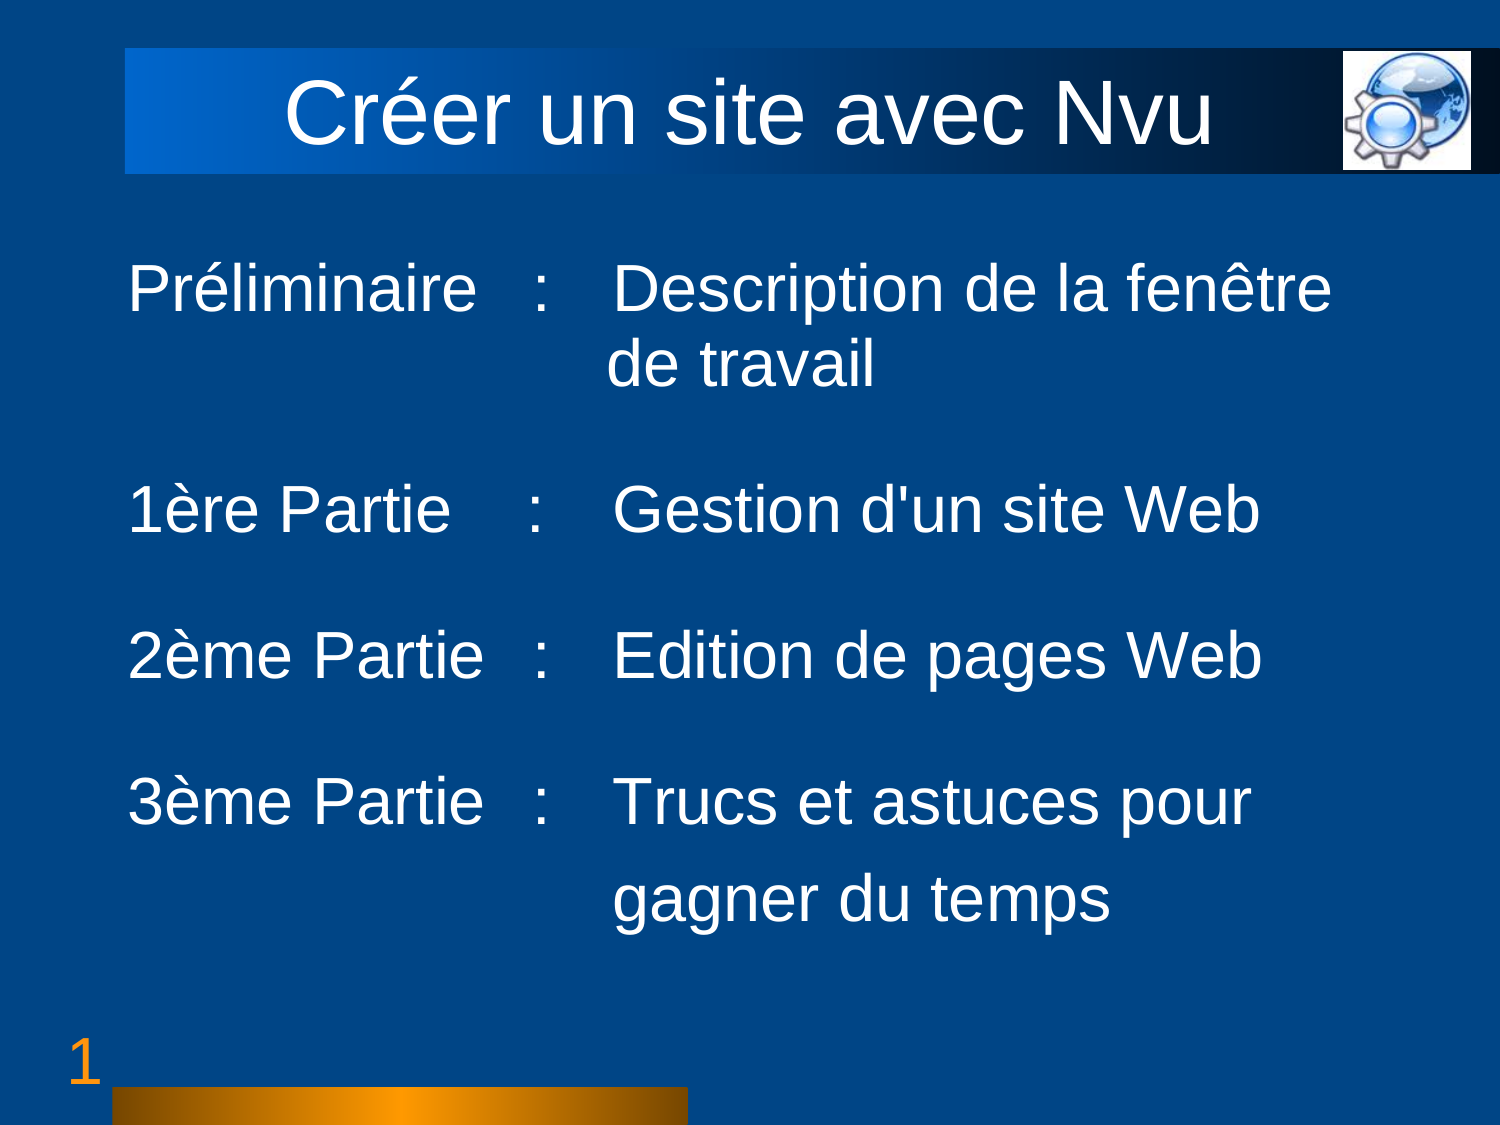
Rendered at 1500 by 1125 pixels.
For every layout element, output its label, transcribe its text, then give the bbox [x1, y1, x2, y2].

list Préliminaire : Description de la fenêtre de travail 1ère Partie : Gestion d'un site Web 2ème Partie : Edition de pages Web 3ème Partie : Trucs et astuces pour gagner du temps [112, 243, 1388, 1000]
title Créer un site avec Nvu [112, 19, 1388, 207]
picture [1388, 51, 1471, 170]
